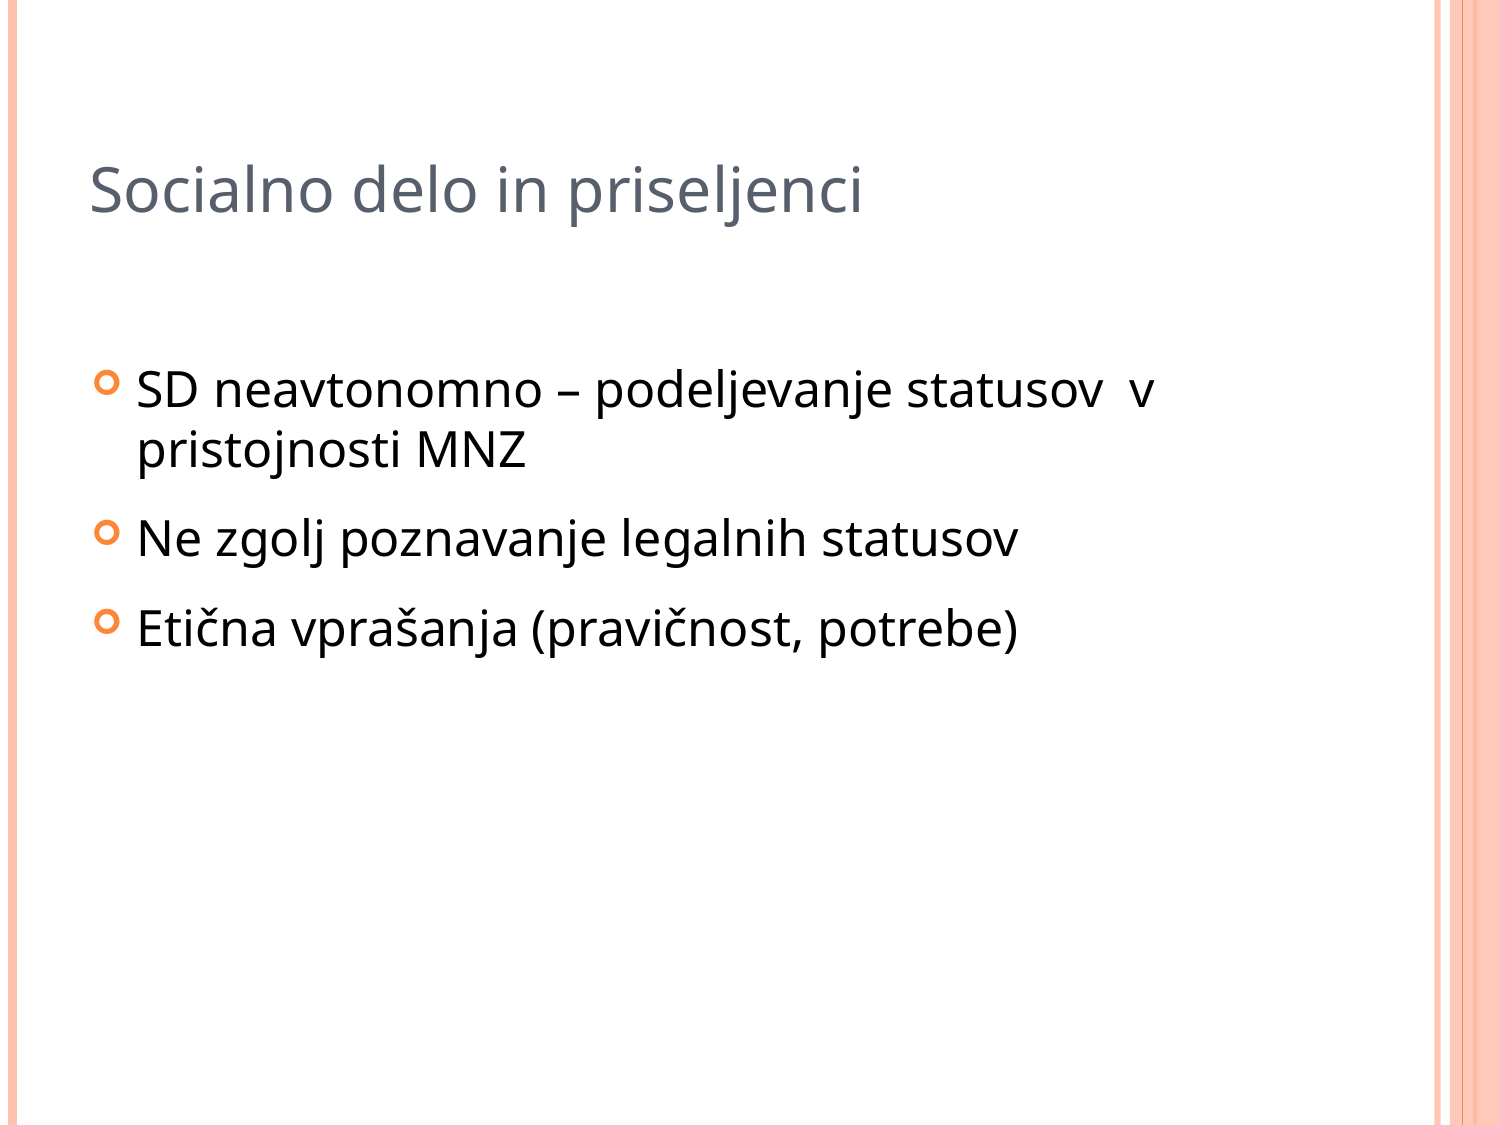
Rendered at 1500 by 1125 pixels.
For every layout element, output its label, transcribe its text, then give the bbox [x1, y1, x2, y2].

list SD neavtonomno – podeljevanje statusov v pristojnosti MNZ Ne zgolj poznavanje legalnih statusov Etična vprašanja (pravičnost, potrebe) [76, 349, 1302, 1125]
title Socialno delo in priseljenci [75, 45, 1300, 233]
